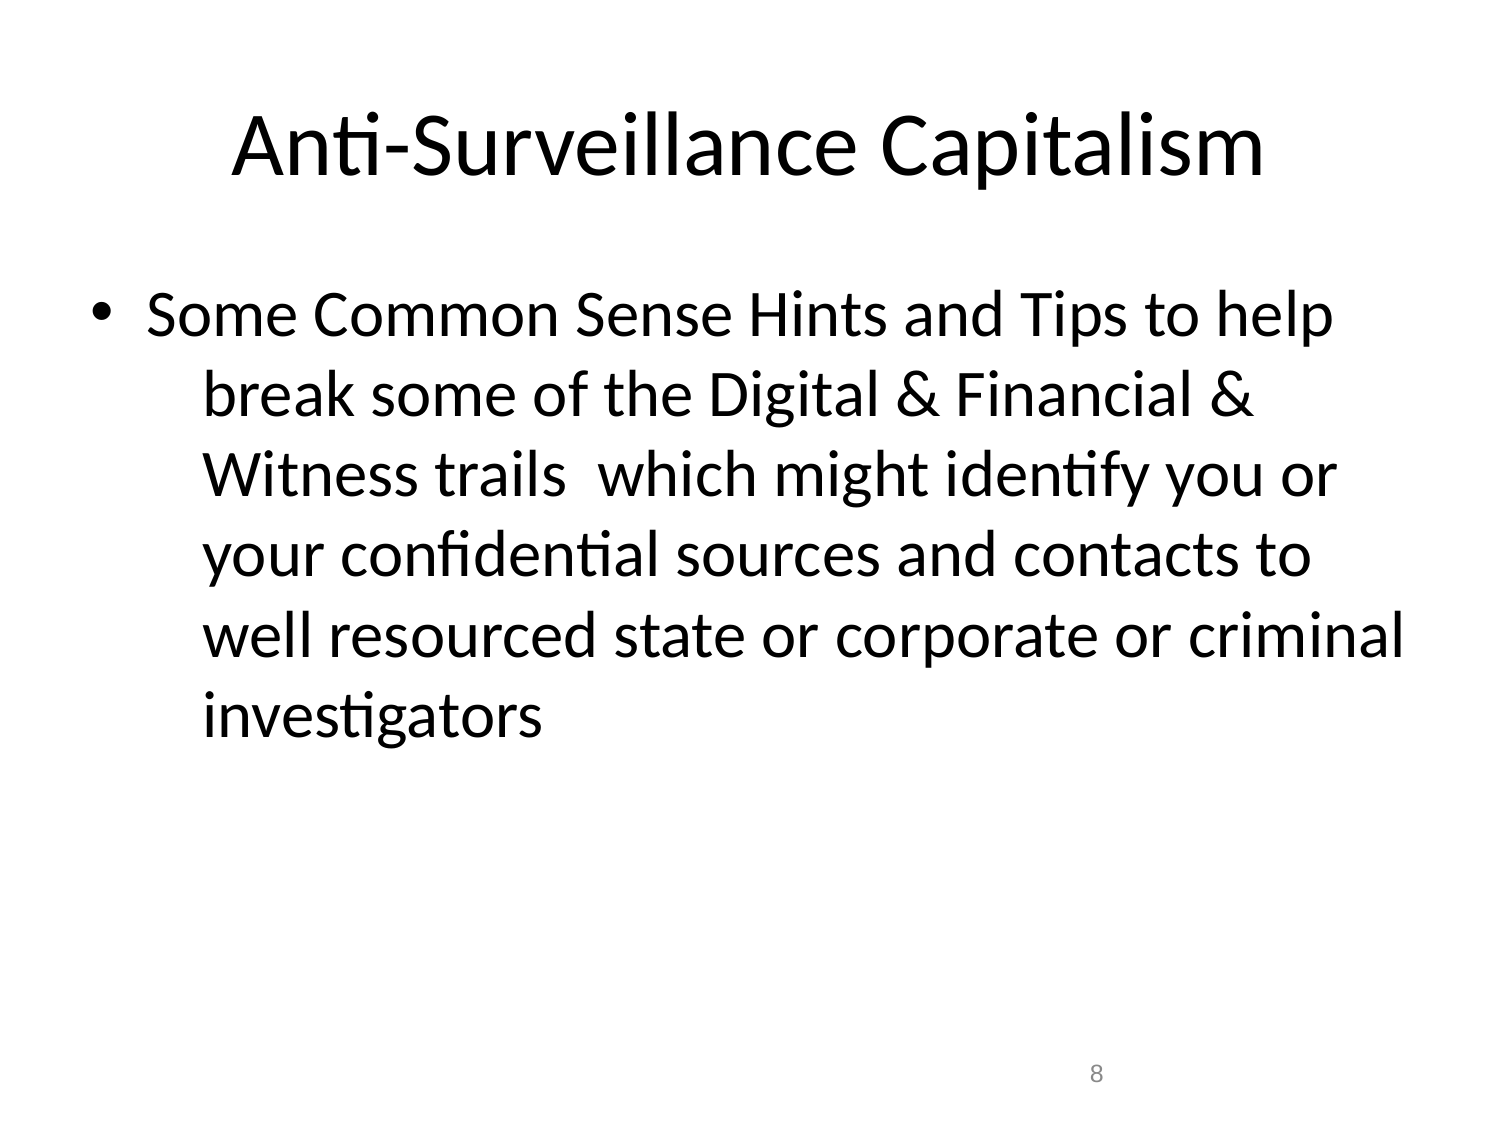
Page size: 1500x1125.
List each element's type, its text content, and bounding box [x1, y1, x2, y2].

text_box 3 [1074, 1042, 1426, 1103]
title Anti-Surveillance Capitalism [75, 45, 1426, 233]
list Some Common Sense Hints and Tips to help break some of the Digital & Financial & Witness trails which might identify you or your confidential sources and contacts to well resourced state or corporate or criminal investigators [75, 262, 1426, 1005]
